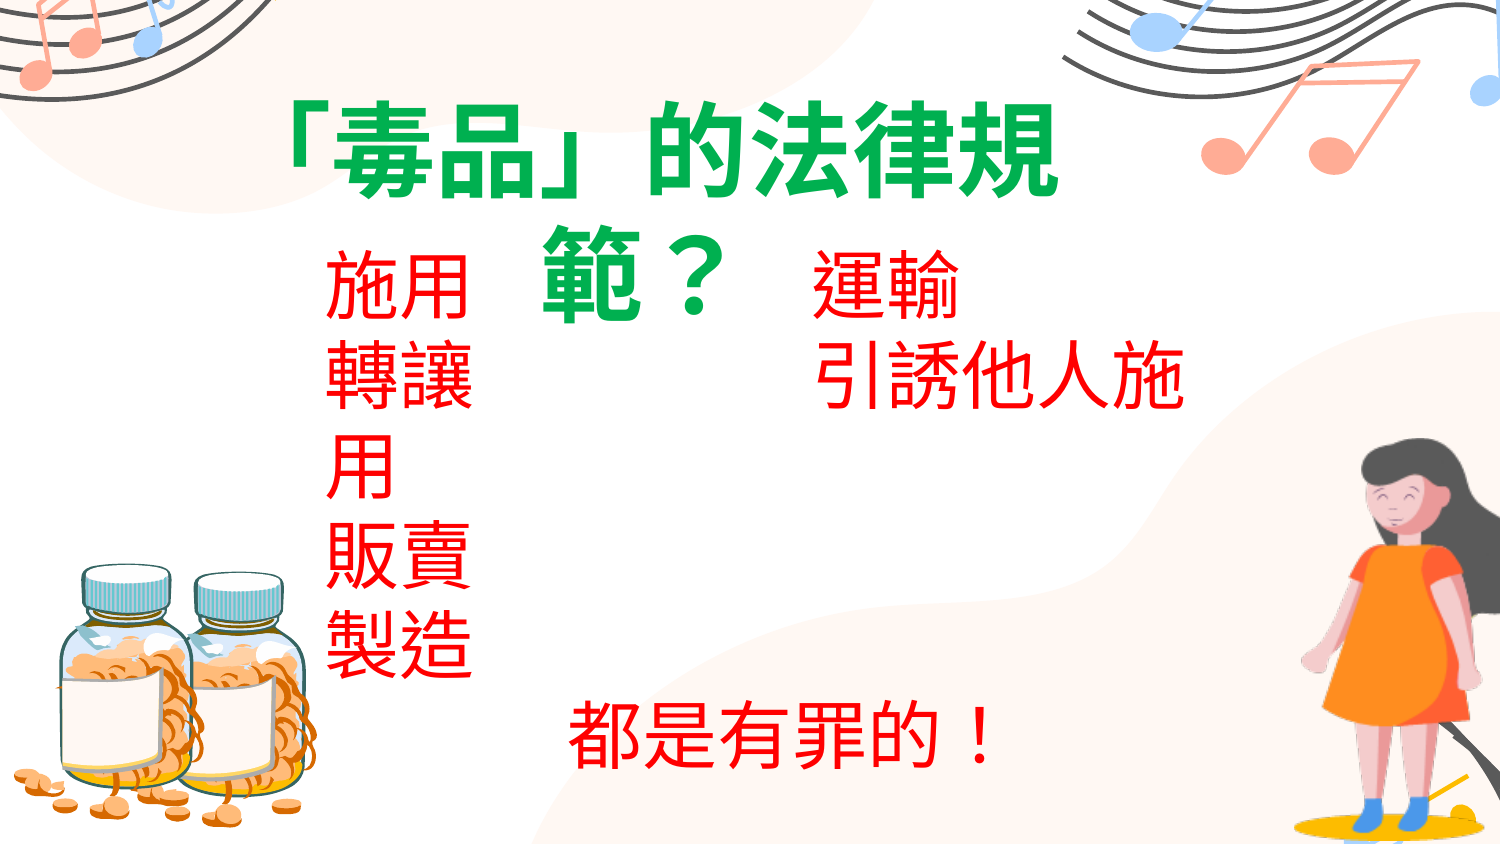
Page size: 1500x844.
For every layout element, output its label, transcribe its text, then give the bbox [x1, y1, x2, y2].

text_box [14, 768, 65, 797]
text_box 施用 運輸 轉讓 引誘他人施用 販賣 製造 都是有罪的！ [309, 231, 1268, 787]
title 「毒品」的法律規範？ [115, 70, 1173, 262]
text_box [52, 798, 78, 814]
picture [1294, 438, 1500, 841]
text_box [55, 563, 309, 828]
text_box [271, 798, 302, 815]
